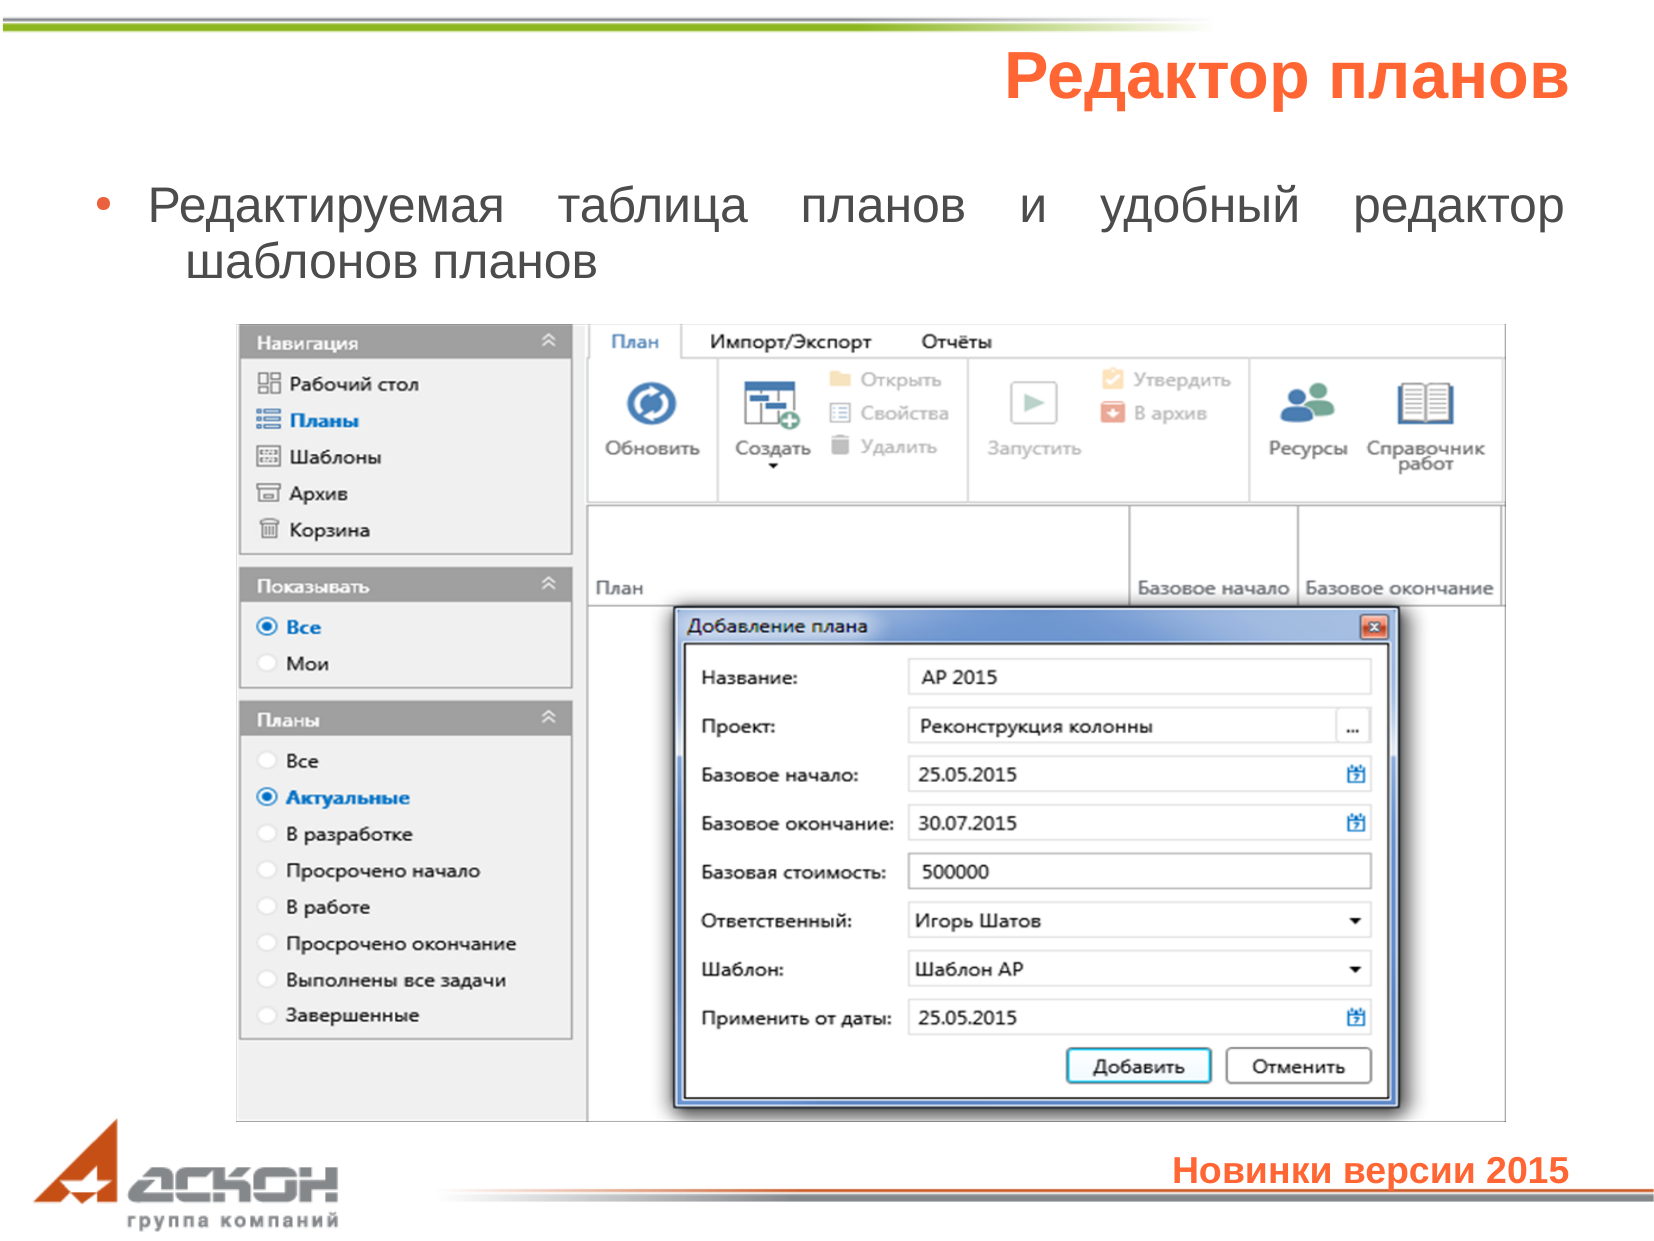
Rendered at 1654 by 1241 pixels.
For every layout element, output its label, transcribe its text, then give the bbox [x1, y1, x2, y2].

picture [2, 0, 1654, 1241]
title Редактор планов [82, 25, 1571, 125]
list Редактируемая таблица планов и удобный редактор шаблонов планов [76, 177, 1565, 1114]
